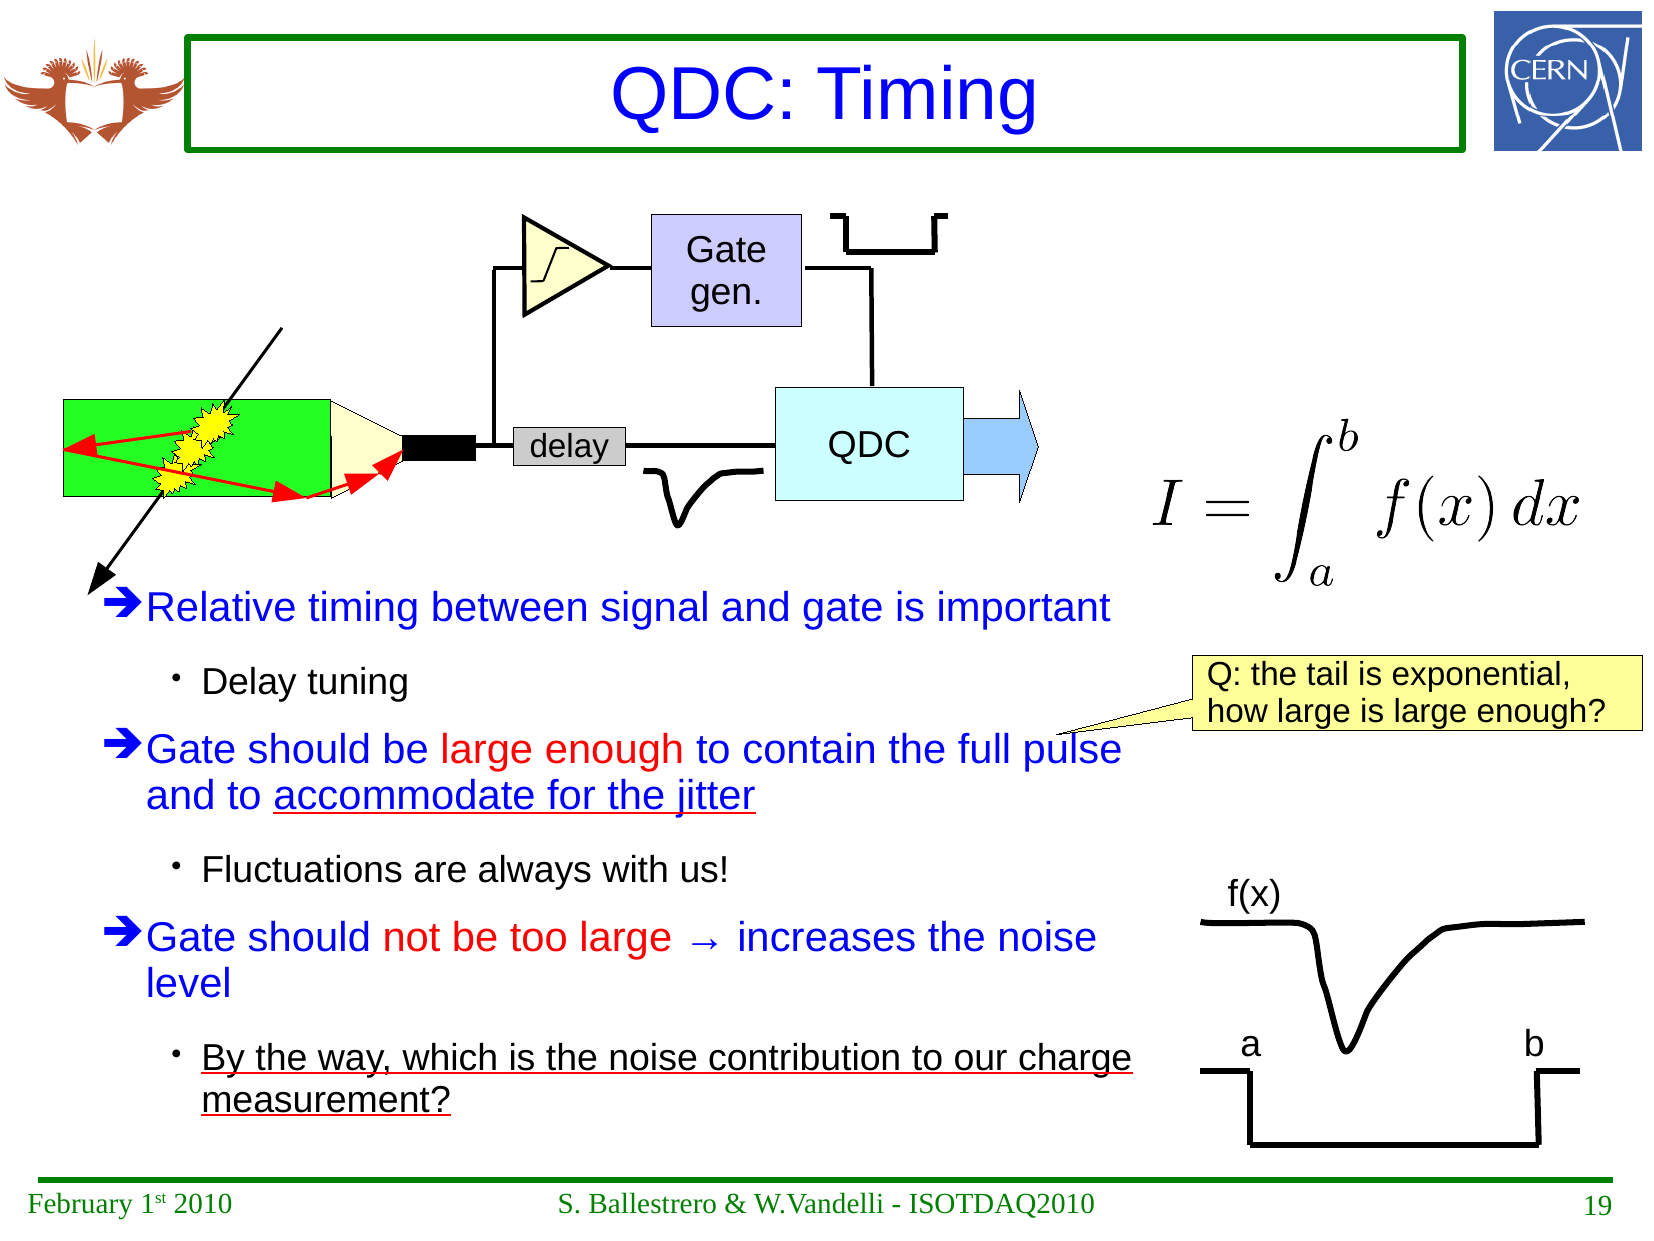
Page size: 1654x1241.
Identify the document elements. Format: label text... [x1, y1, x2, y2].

text_box f(x) [1212, 864, 1297, 926]
text_box [63, 452, 273, 499]
text_box [963, 390, 1039, 503]
text_box b [1509, 1014, 1560, 1076]
picture [1494, 11, 1642, 151]
text_box Gate gen. [651, 214, 802, 327]
text_box [63, 399, 476, 496]
title QDC: Timing [187, 37, 1463, 151]
text_box [318, 487, 349, 499]
text_box delay [513, 427, 626, 466]
text_box a [1225, 1014, 1277, 1076]
picture [0, 29, 188, 151]
text_box Q: the tail is exponential, how large is large enough? [1056, 655, 1643, 735]
list Relative timing between signal and gate is important Delay tuning Gate should be large enough to contain the full pulse and to accommodate for the jitter Fluctuations are always with us! Gate should not be too large → increases the noise level By the way, which is the noise contribution to our charge measurement? [82, 584, 1163, 1168]
picture [1150, 418, 1589, 586]
text_box [523, 217, 609, 315]
text_box QDC [775, 387, 964, 501]
